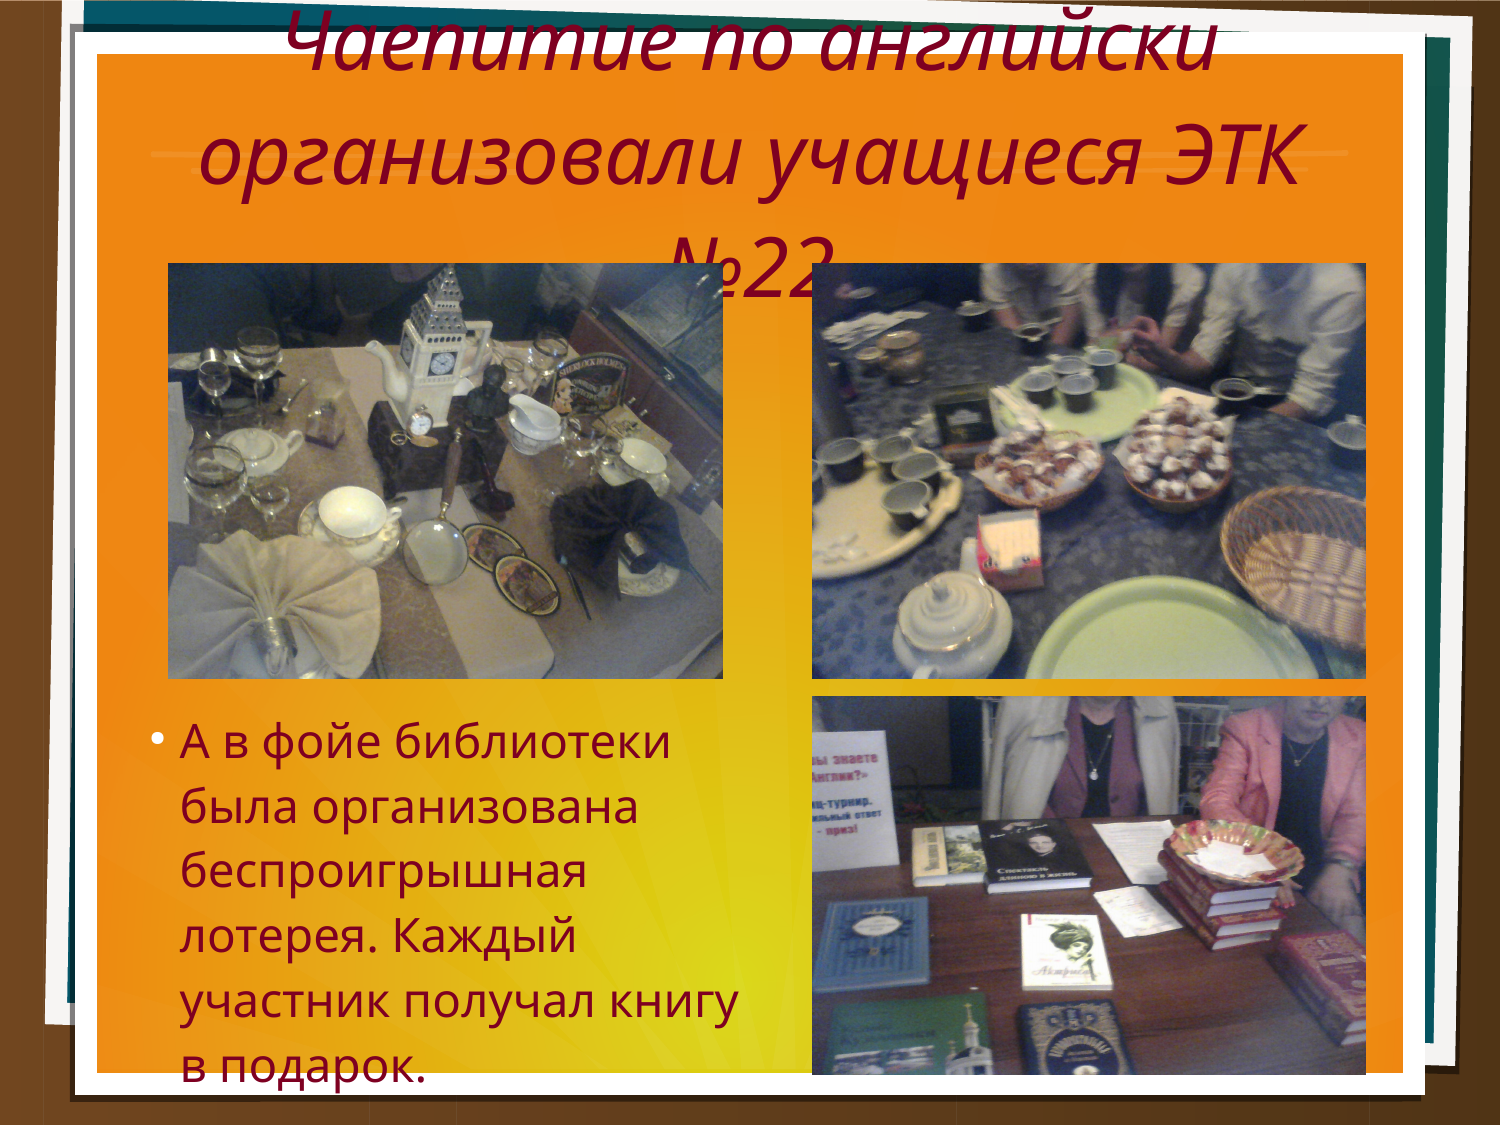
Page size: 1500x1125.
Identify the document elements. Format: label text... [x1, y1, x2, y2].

picture [812, 696, 1366, 1075]
picture [812, 263, 1366, 679]
list А в фойе библиотеки была организована беспроигрышная лотерея. Каждый участник получал книгу в подарок. [139, 707, 752, 1099]
picture [168, 263, 723, 679]
title Чаепитие по английски организовали учащиеся ЭТК №22 [177, 29, 1323, 276]
